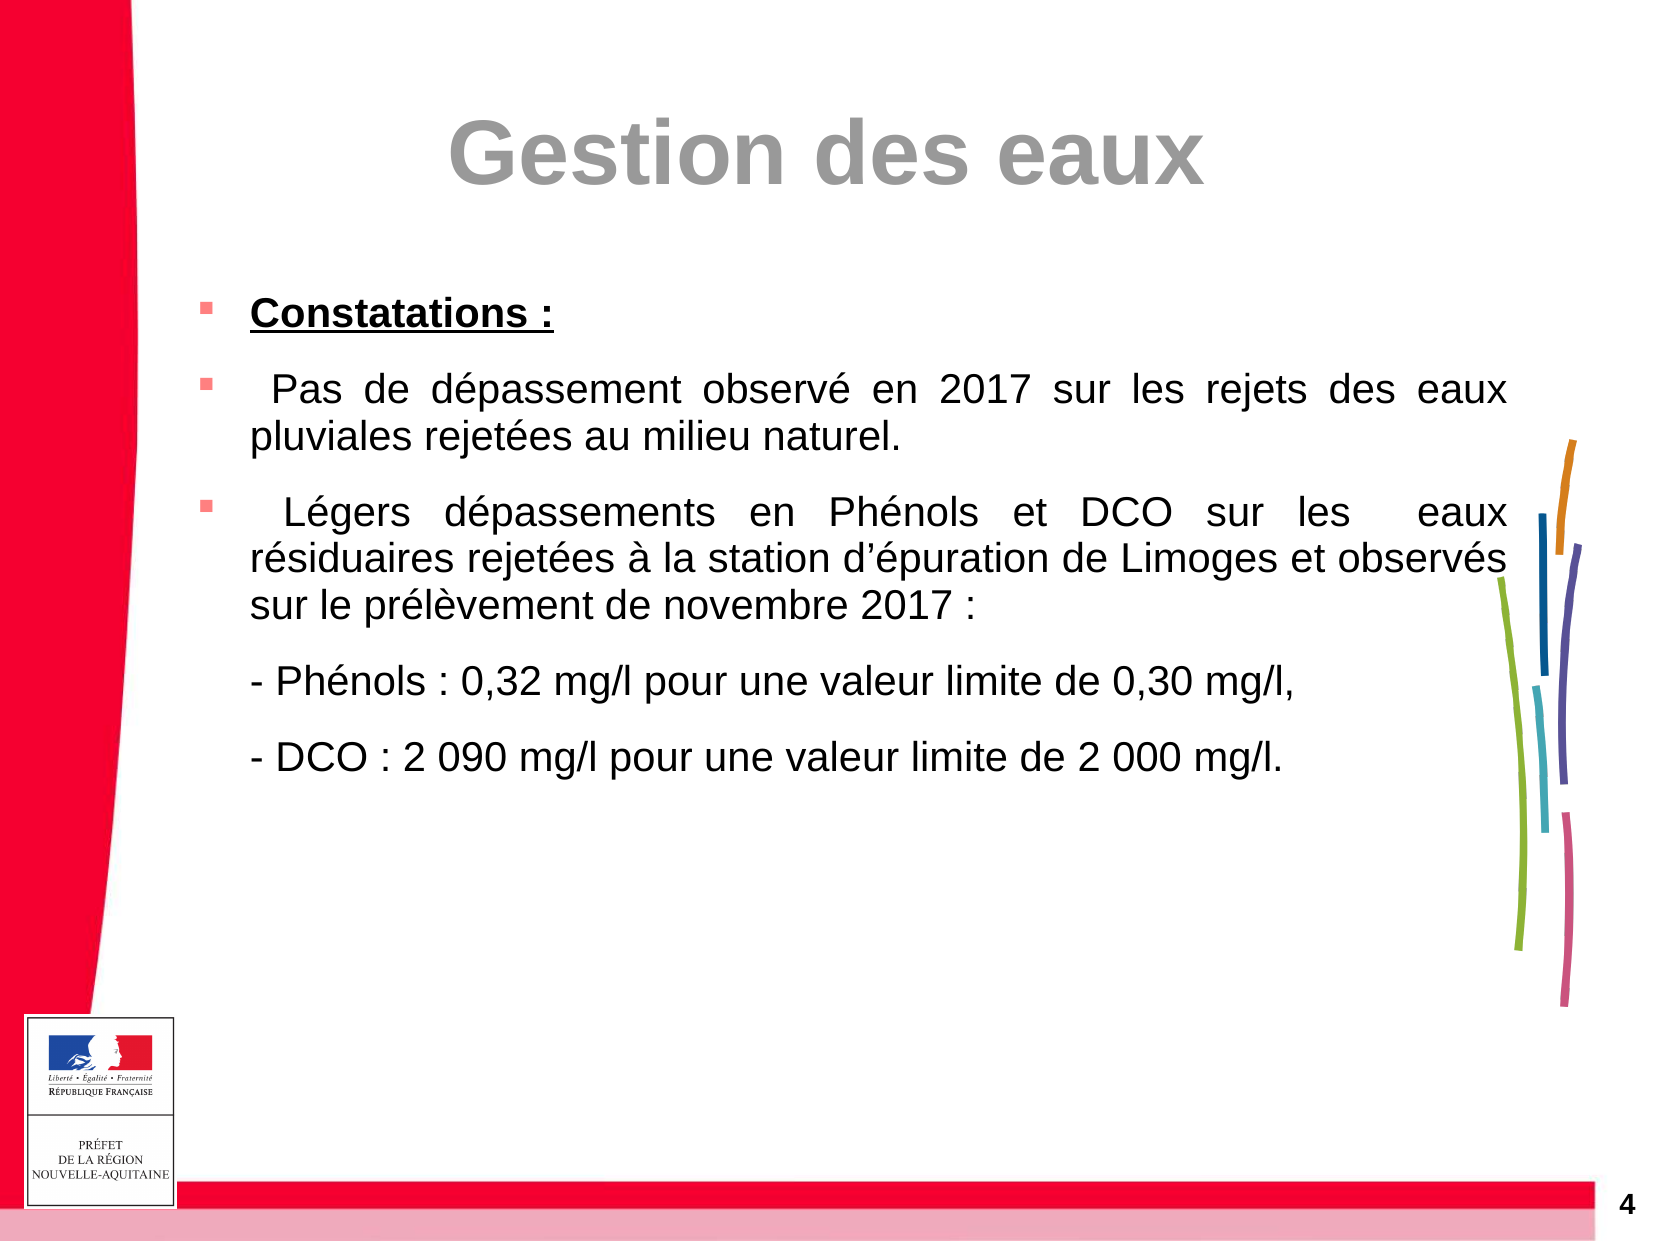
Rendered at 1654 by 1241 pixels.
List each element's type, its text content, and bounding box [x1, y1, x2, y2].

picture [0, 0, 1654, 1241]
list Constatations : Pas de dépassement observé en 2017 sur les rejets des eaux pluviales rejetées au milieu naturel. Légers dépassements en Phénols et DCO sur les eaux résiduaires rejetées à la station d’épuration de Limoges et observés sur le prélèvement de novembre 2017 : - Phénols : 0,32 mg/l pour une valeur limite de 0,30 mg/l, - DCO : 2 090 mg/l pour une valeur limite de 2 000 mg/l. [179, 290, 1509, 1010]
title Gestion des eaux [82, 49, 1571, 257]
